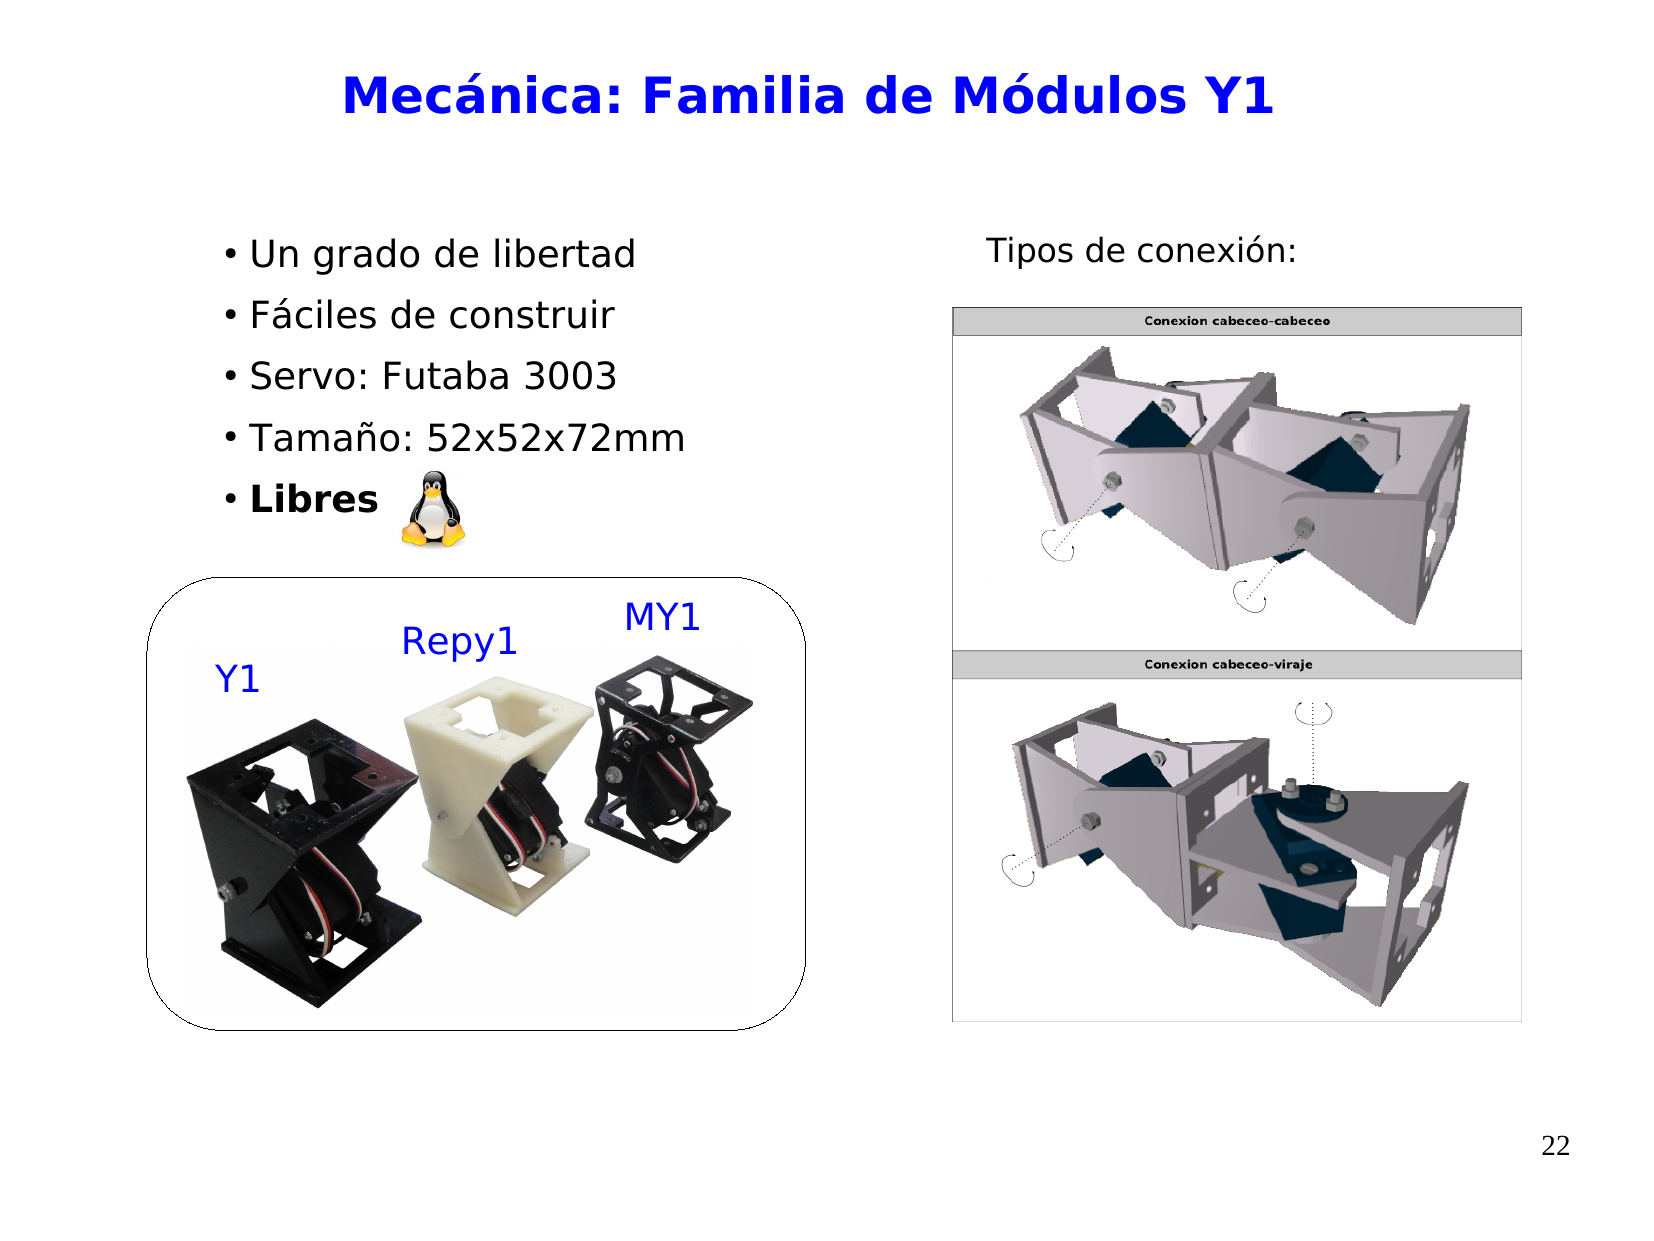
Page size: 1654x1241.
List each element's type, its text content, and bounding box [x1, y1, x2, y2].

picture [179, 641, 757, 1015]
text_box Un grado de libertad Fáciles de construir Servo: Futaba 3003 Tamaño: 52x52x72mm Libres [209, 225, 702, 529]
text_box Y1 [200, 650, 278, 709]
text_box Repy1 [386, 612, 543, 671]
text_box MY1 [608, 588, 739, 648]
text_box Tipos de conexión: [961, 224, 1498, 283]
picture [399, 469, 467, 551]
picture [952, 307, 1522, 1022]
text_box Mecánica: Familia de Módulos Y1 [326, 59, 1293, 133]
